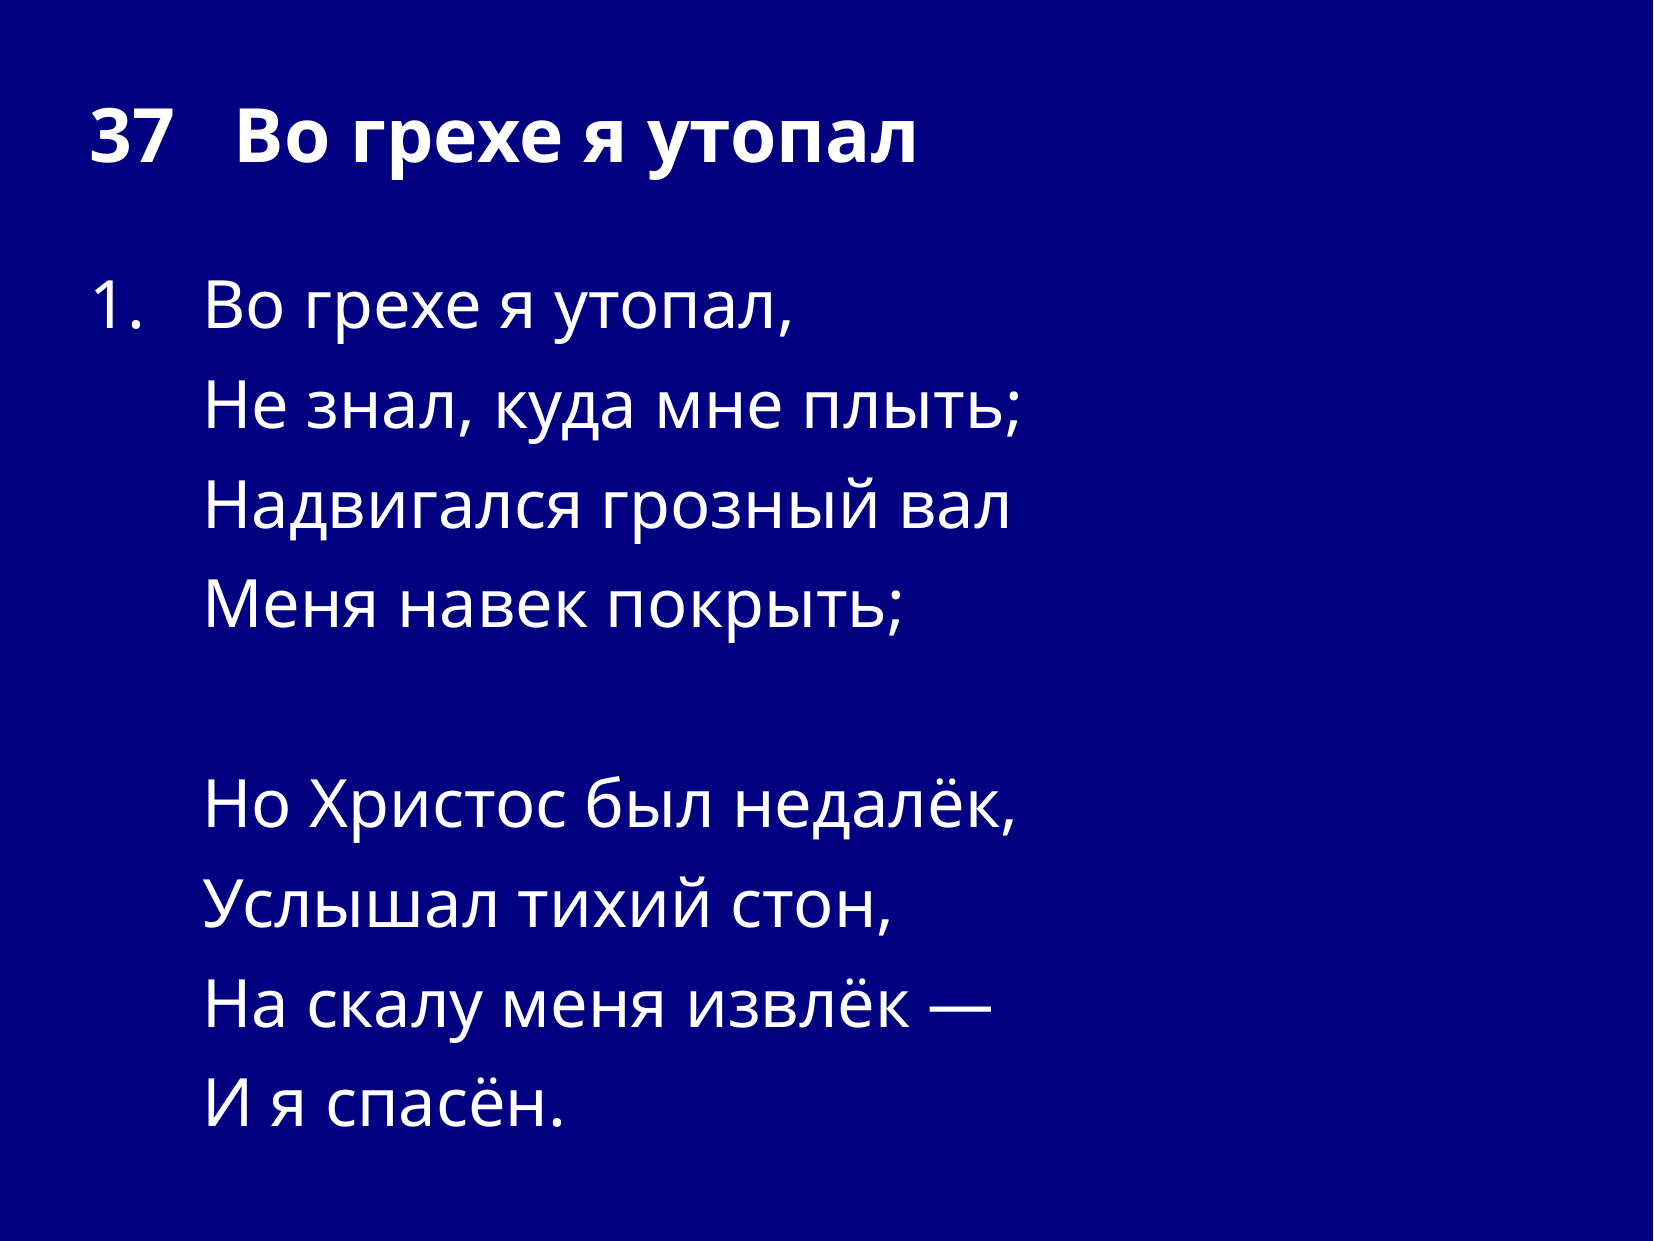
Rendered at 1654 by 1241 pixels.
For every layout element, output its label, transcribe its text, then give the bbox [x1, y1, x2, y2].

text_box 37 Во грехе я утопал [75, 75, 1576, 188]
text_box 1. Во грехе я утопал, Не знал, куда мне плыть; Надвигался грозный вал Меня навек покрыть; Но Христос был недалёк, Услышал тихий стон, На скалу меня извлёк — И я спасён. [75, 188, 1576, 1163]
